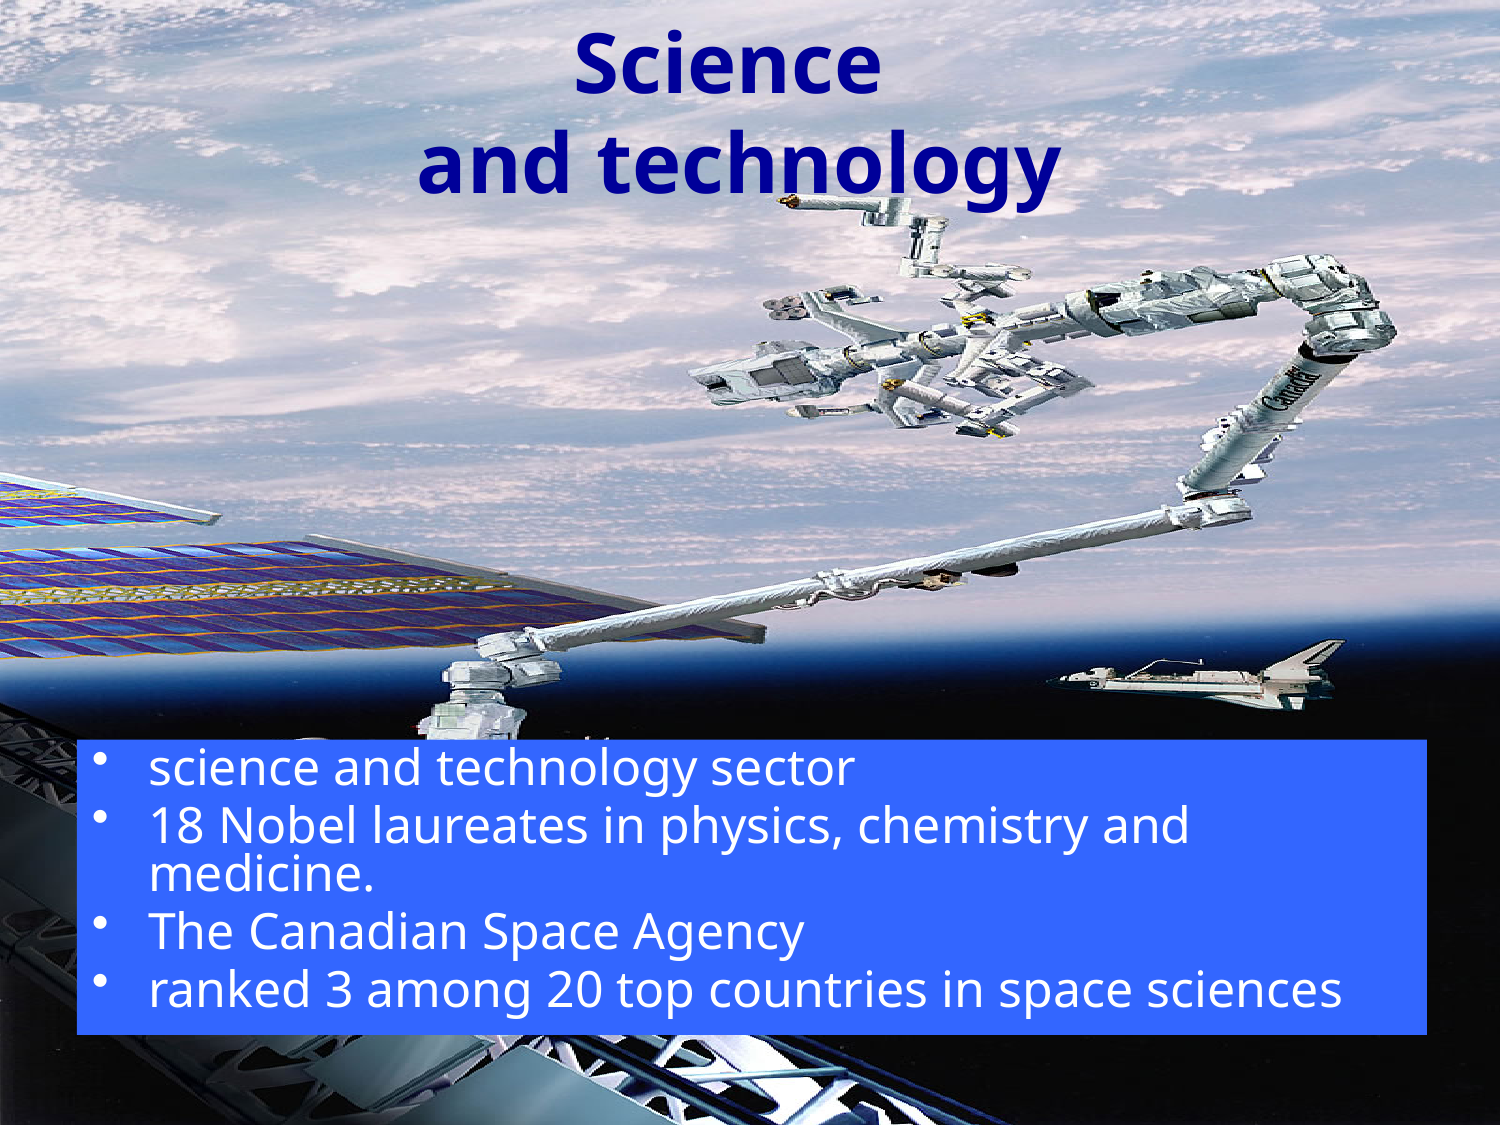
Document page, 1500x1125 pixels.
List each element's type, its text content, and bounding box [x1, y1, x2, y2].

picture [0, 0, 1500, 1125]
title Science and technology [64, 66, 1415, 254]
list science and technology sector 18 Nobel laureates in physics, chemistry and medicine. The Canadian Space Agency ranked 3 among 20 top countries in space sciences [76, 739, 1427, 1035]
